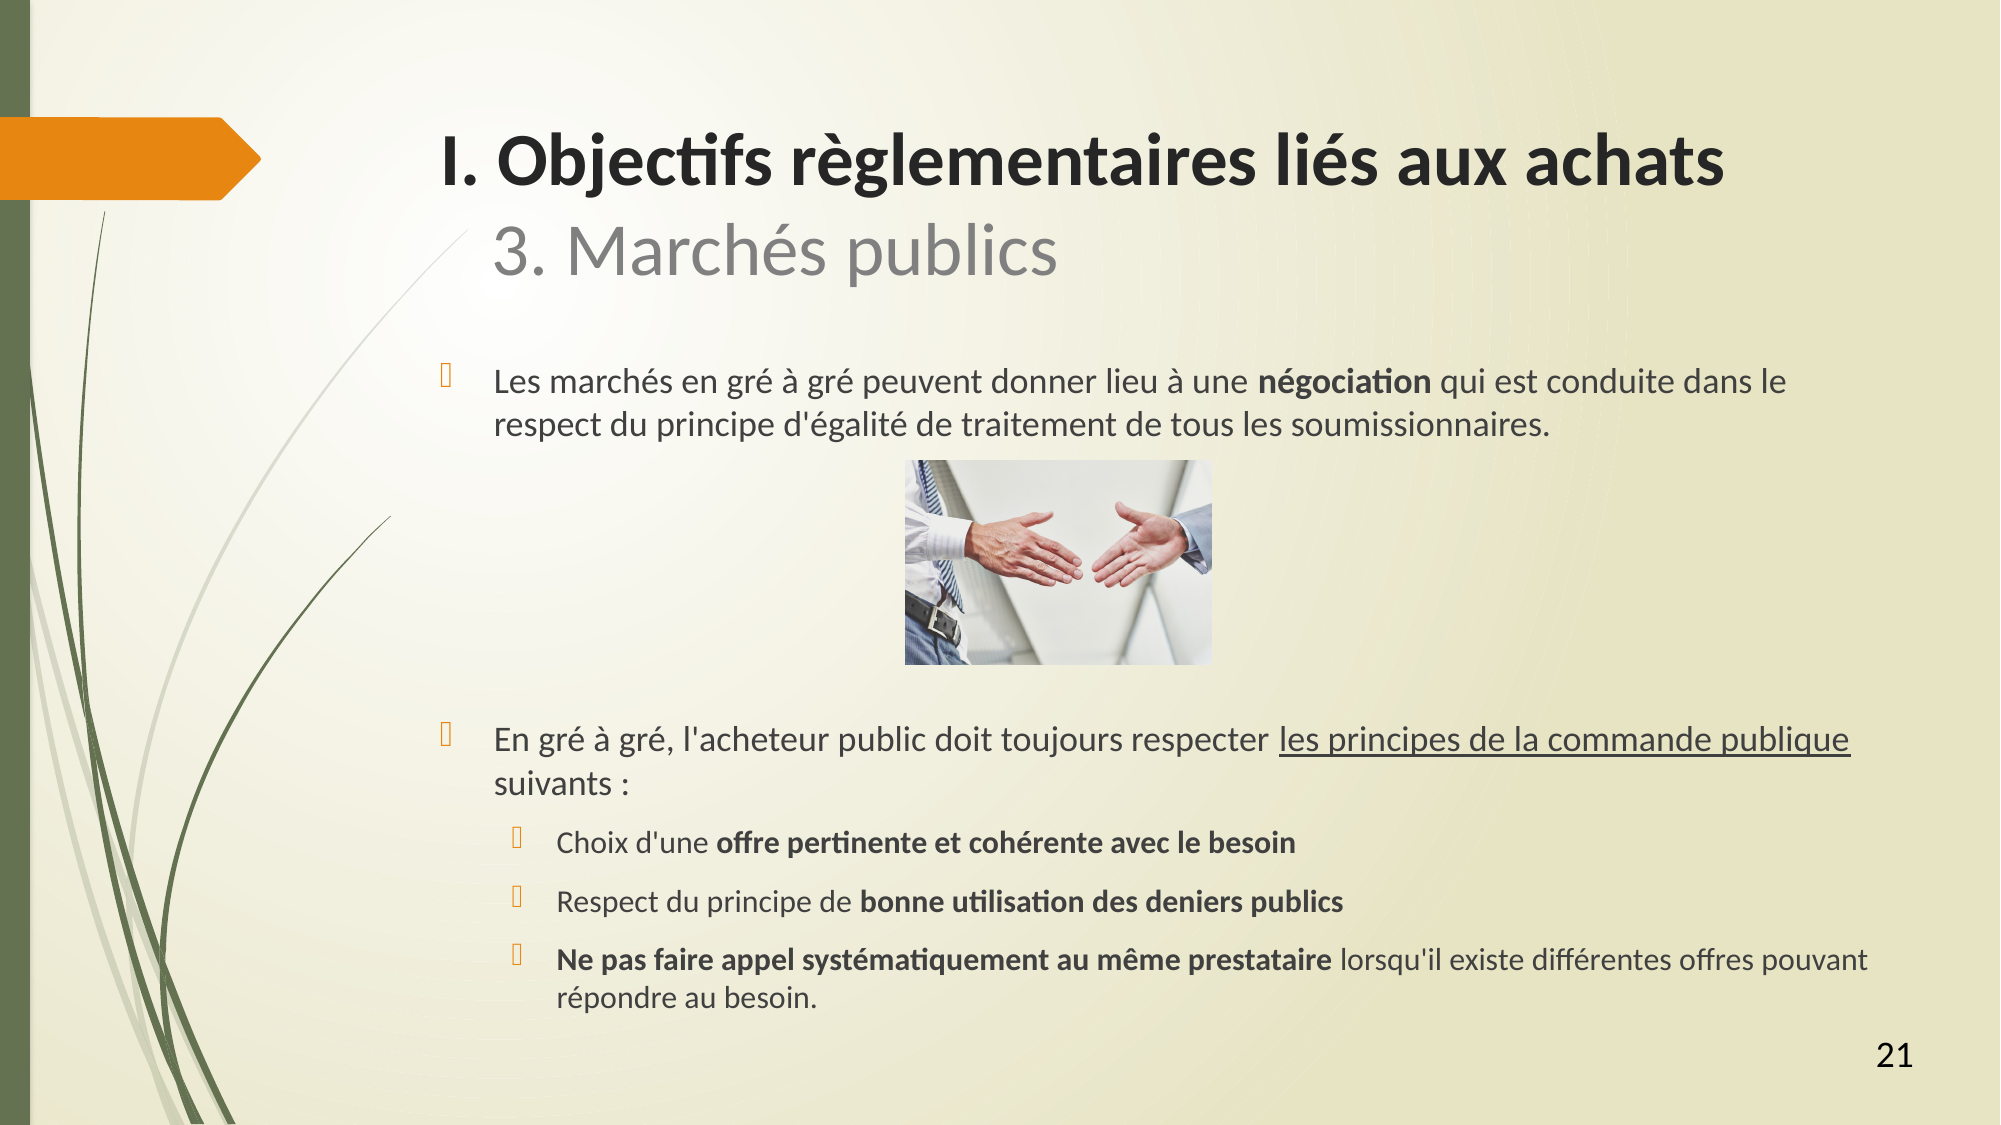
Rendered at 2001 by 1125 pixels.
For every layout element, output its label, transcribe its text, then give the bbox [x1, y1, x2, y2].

text_box <numéro> [1861, 1022, 1958, 1083]
picture [905, 460, 1212, 665]
title I. Objectifs règlementaires liés aux achats 3. Marchés publics [425, 102, 1888, 313]
list Les marchés en gré à gré peuvent donner lieu à une négociation qui est conduite dans le respect du principe d'égalité de traitement de tous les soumissionnaires. En gré à gré, l'acheteur public doit toujours respecter les principes de la commande publique suivants : Choix d'une offre pertinente et cohérente avec le besoin Respect du principe de bonne utilisation des deniers publics Ne pas faire appel systématiquement au même prestataire lorsqu'il existe différentes offres pouvant répondre au besoin. [424, 350, 1888, 1023]
